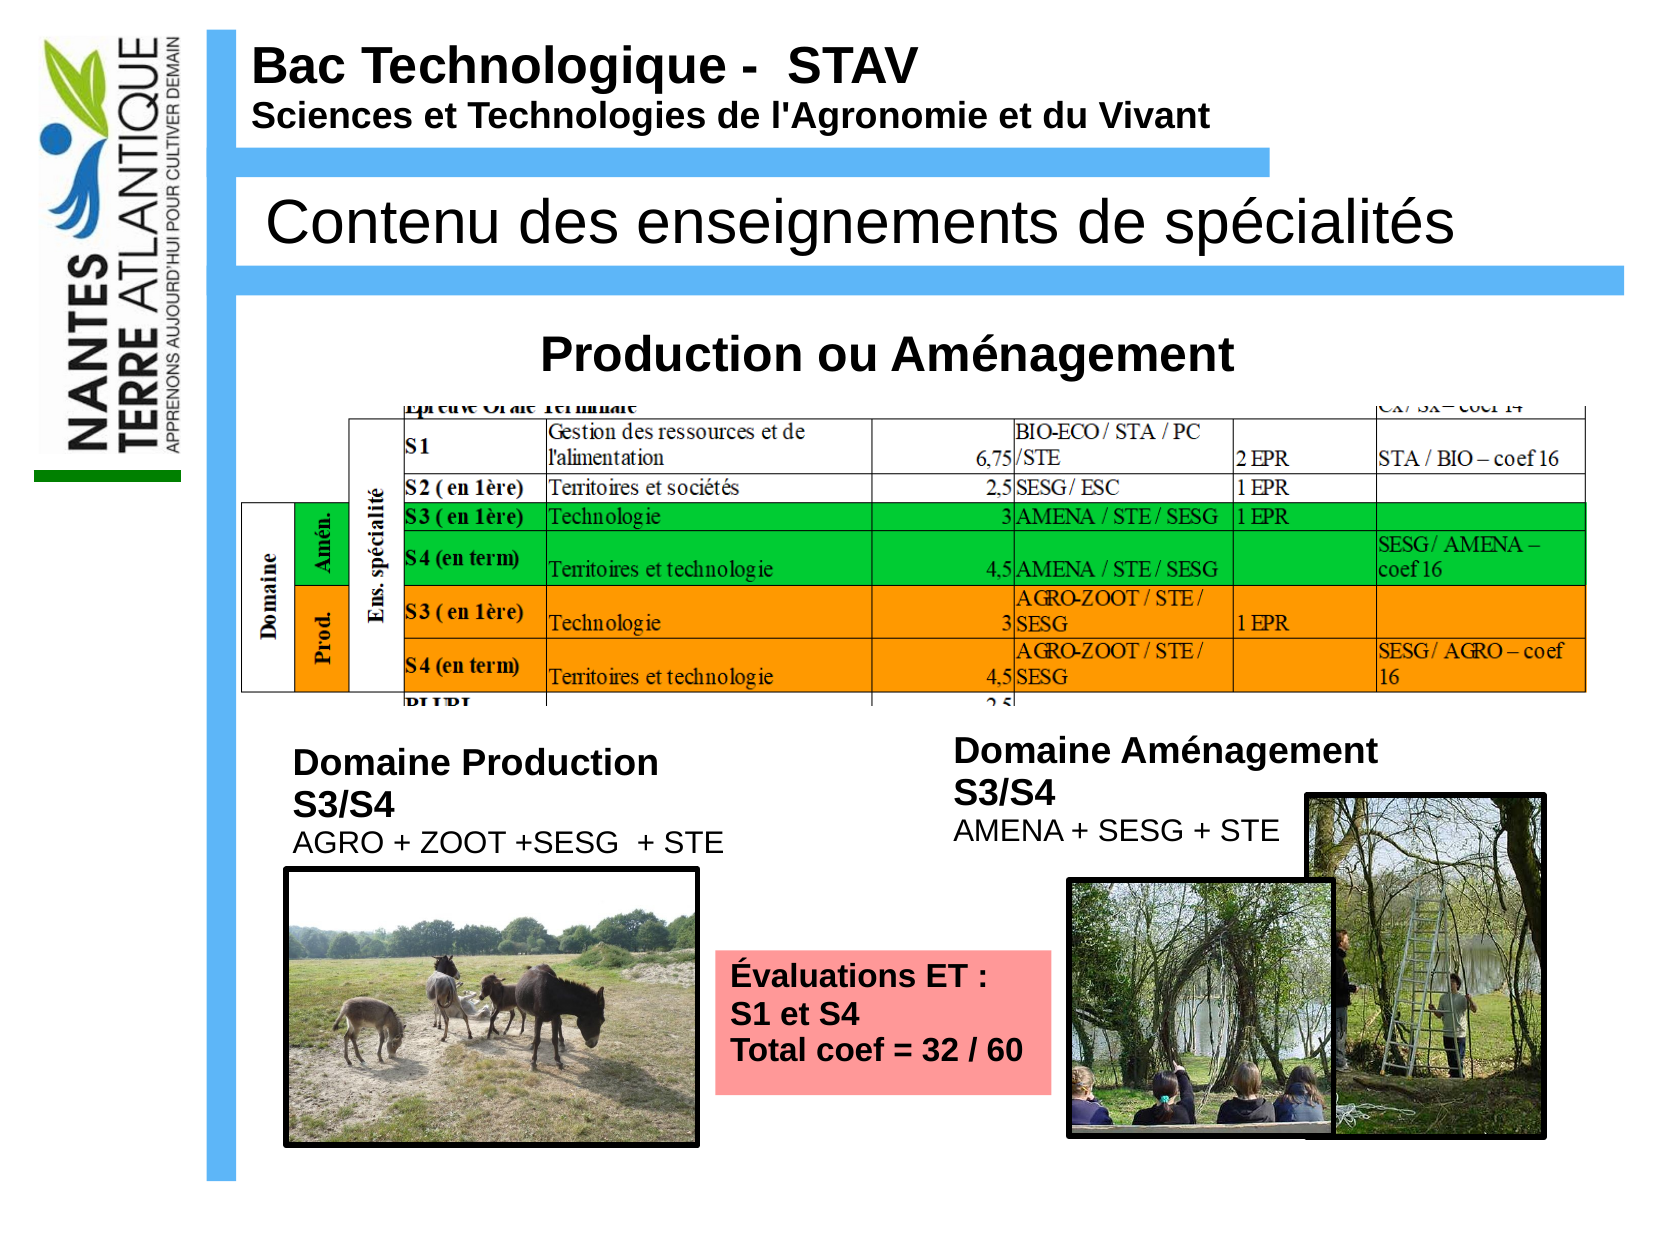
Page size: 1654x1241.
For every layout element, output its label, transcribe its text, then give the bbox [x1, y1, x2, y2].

title Contenu des enseignements de spécialités [265, 177, 1565, 266]
text_box Domaine Aménagement S3/S4 AMENA + SESG + STE [938, 722, 1654, 859]
text_box Domaine Production S3/S4 AGRO + ZOOT +SESG + STE [277, 733, 839, 870]
text_box Évaluations ET : S1 et S4 Total coef = 32 / 60 [715, 950, 1052, 1096]
text_box Production ou Aménagement [518, 318, 1257, 406]
picture [1071, 882, 1331, 1134]
picture [40, 37, 181, 454]
picture [241, 406, 1593, 706]
picture [1309, 798, 1542, 1135]
picture [289, 872, 695, 1143]
